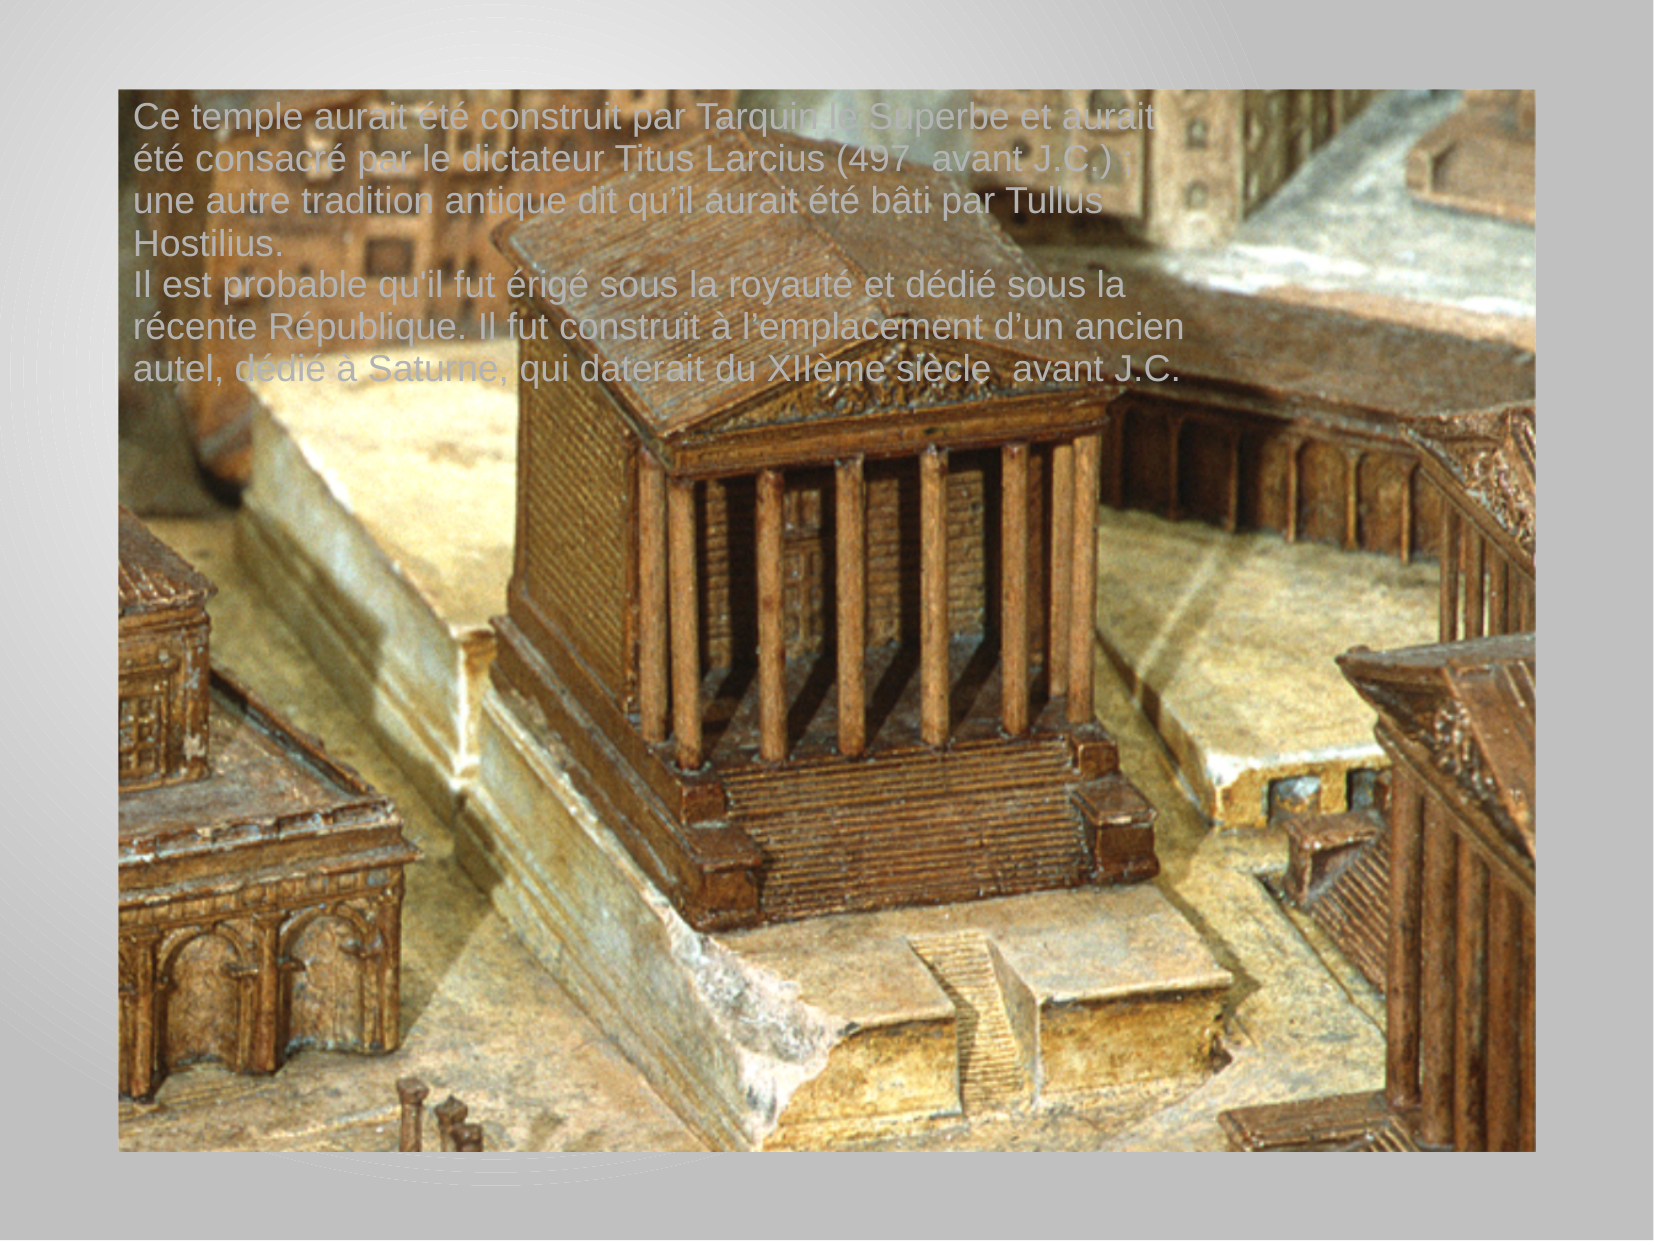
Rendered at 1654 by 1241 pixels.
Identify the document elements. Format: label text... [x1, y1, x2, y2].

picture [118, 88, 1536, 1152]
text_box Ce temple aurait été construit par Tarquin le Superbe et aurait été consacré par le dictateur Titus Larcius (497 avant J.C.) ; une autre tradition antique dit qu’il aurait été bâti par Tullus Hostilius. Il est probable qu'il fut érigé sous la royauté et dédié sous la récente République. Il fut construit à l’emplacement d’un ancien autel, dédié à Saturne, qui daterait du XIIème siècle avant J.C. [118, 88, 1211, 398]
